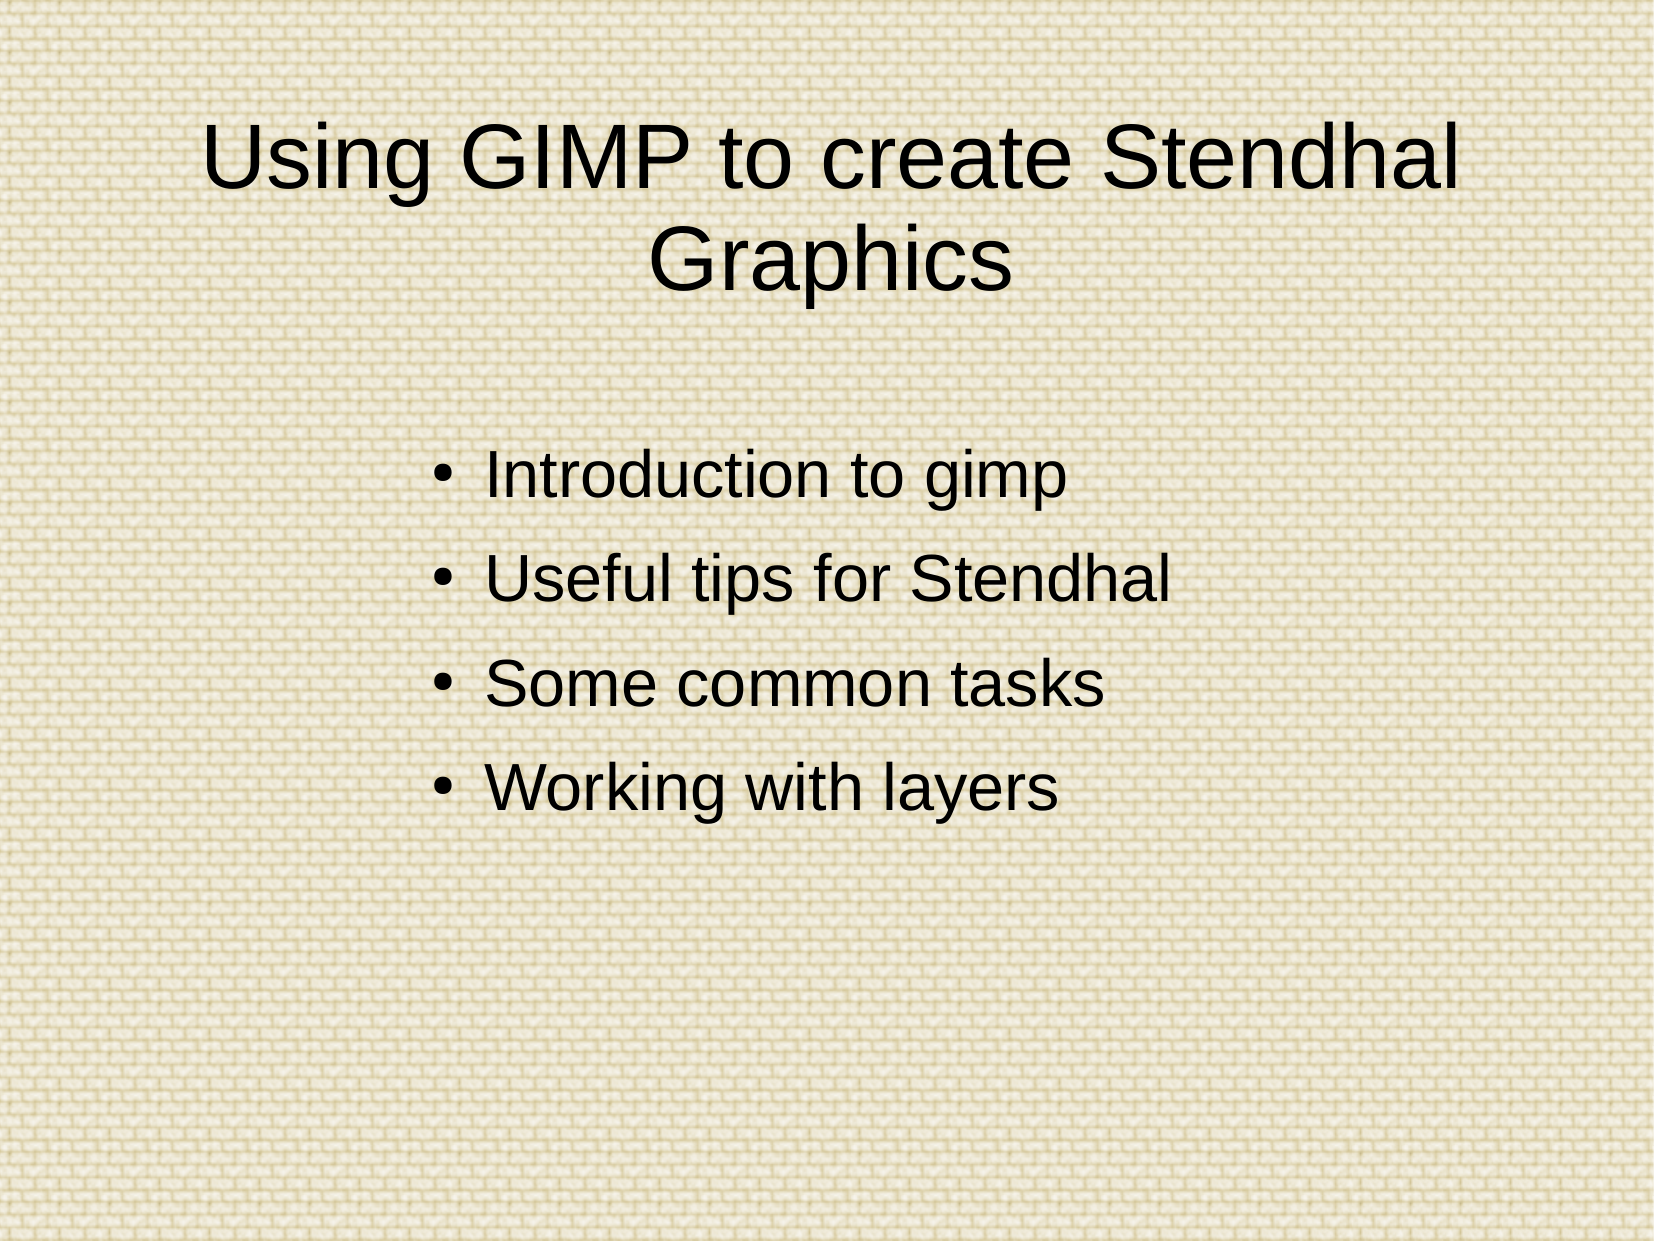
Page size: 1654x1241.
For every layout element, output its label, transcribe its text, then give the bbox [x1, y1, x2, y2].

picture [0, 0, 1654, 1241]
title Using GIMP to create Stendhal Graphics [87, 104, 1576, 312]
list Introduction to gimp Useful tips for Stendhal Some common tasks Working with layers [413, 437, 1536, 1117]
